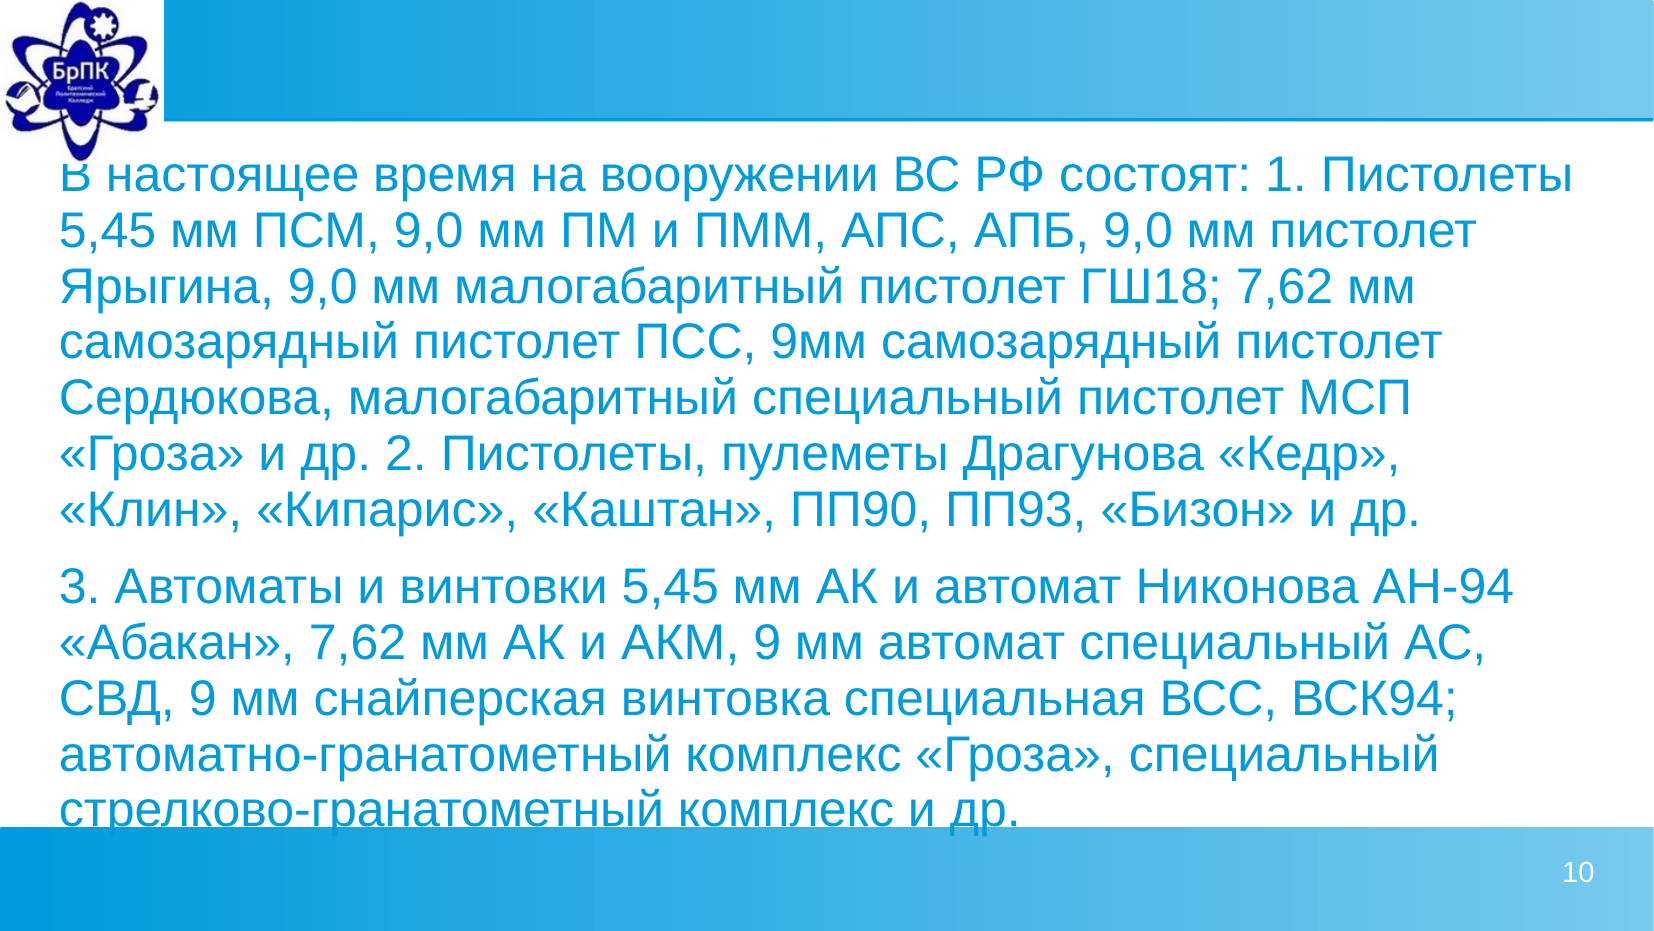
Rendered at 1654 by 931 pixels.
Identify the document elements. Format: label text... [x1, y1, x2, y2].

picture [0, 0, 164, 164]
list В настоящее время на вооружении ВС РФ состоят: 1. Пистолеты 5,45 мм ПСМ, 9,0 мм ПМ и ПММ, АПС, АПБ, 9,0 мм пистолет Ярыгина, 9,0 мм малогабаритный пистолет ГШ18; 7,62 мм самозарядный пистолет ПСС, 9мм самозарядный пистолет Сердюкова, малогабаритный специальный пистолет МСП «Гроза» и др. 2. Пистолеты, пулеметы Драгунова «Кедр», «Клин», «Кипарис», «Каштан», ПП90, ПП93, «Бизон» и др. 3. Автоматы и винтовки 5,45 мм АК и автомат Никонова АН-94 «Абакан», 7,62 мм АК и АКМ, 9 мм автомат специальный АС, СВД, 9 мм снайперская винтовка специальная ВСС, ВСК94; автоматно-гранатометный комплекс «Гроза», специальный стрелково-гранатометный комплекс и др. [59, 146, 1595, 737]
